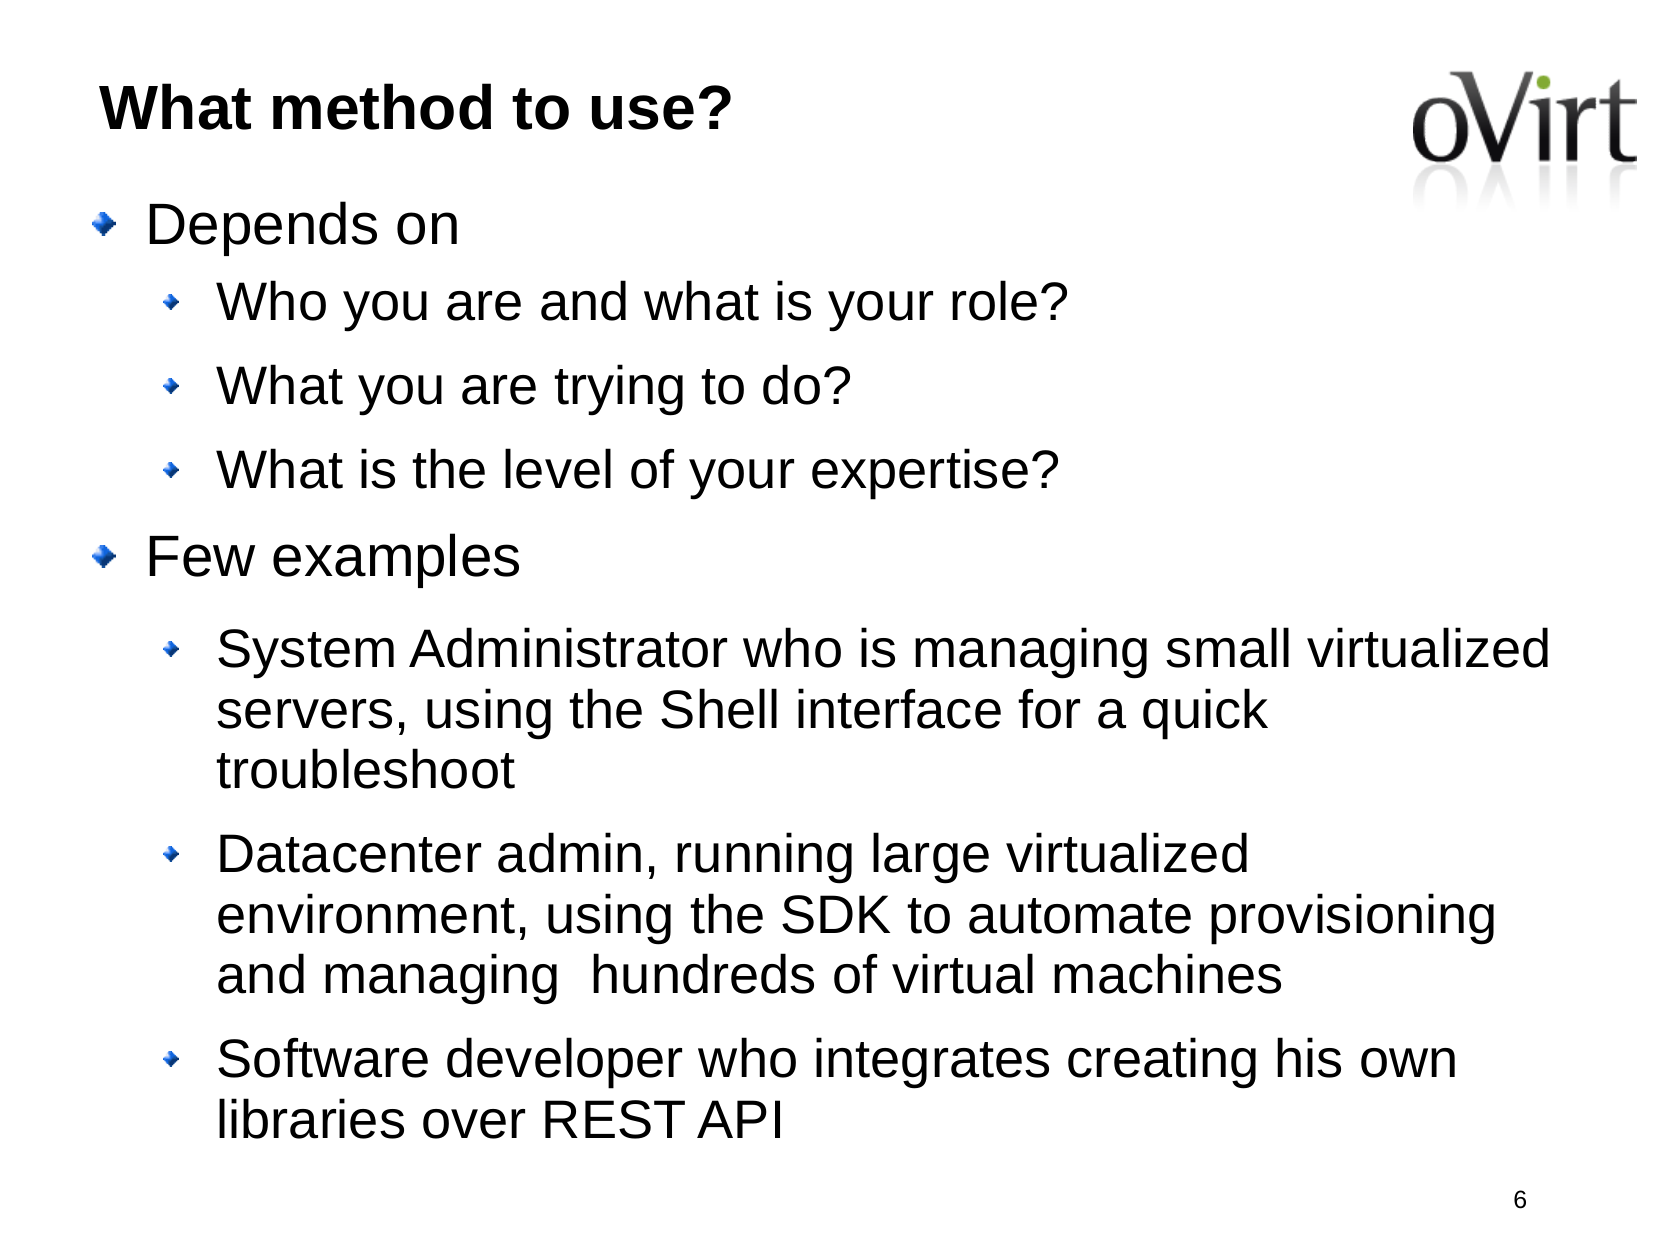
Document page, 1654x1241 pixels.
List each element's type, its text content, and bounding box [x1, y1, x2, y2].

list Depends on Who you are and what is your role? What you are trying to do? What is the level of your expertise? Few examples System Administrator who is managing small virtualized servers, using the Shell interface for a quick troubleshoot Datacenter admin, running large virtualized environment, using the SDK to automate provisioning and managing hundreds of virtual machines Software developer who integrates creating his own libraries over REST API [75, 147, 1576, 1151]
title What method to use? [82, 13, 1571, 147]
picture [1571, 63, 1637, 212]
